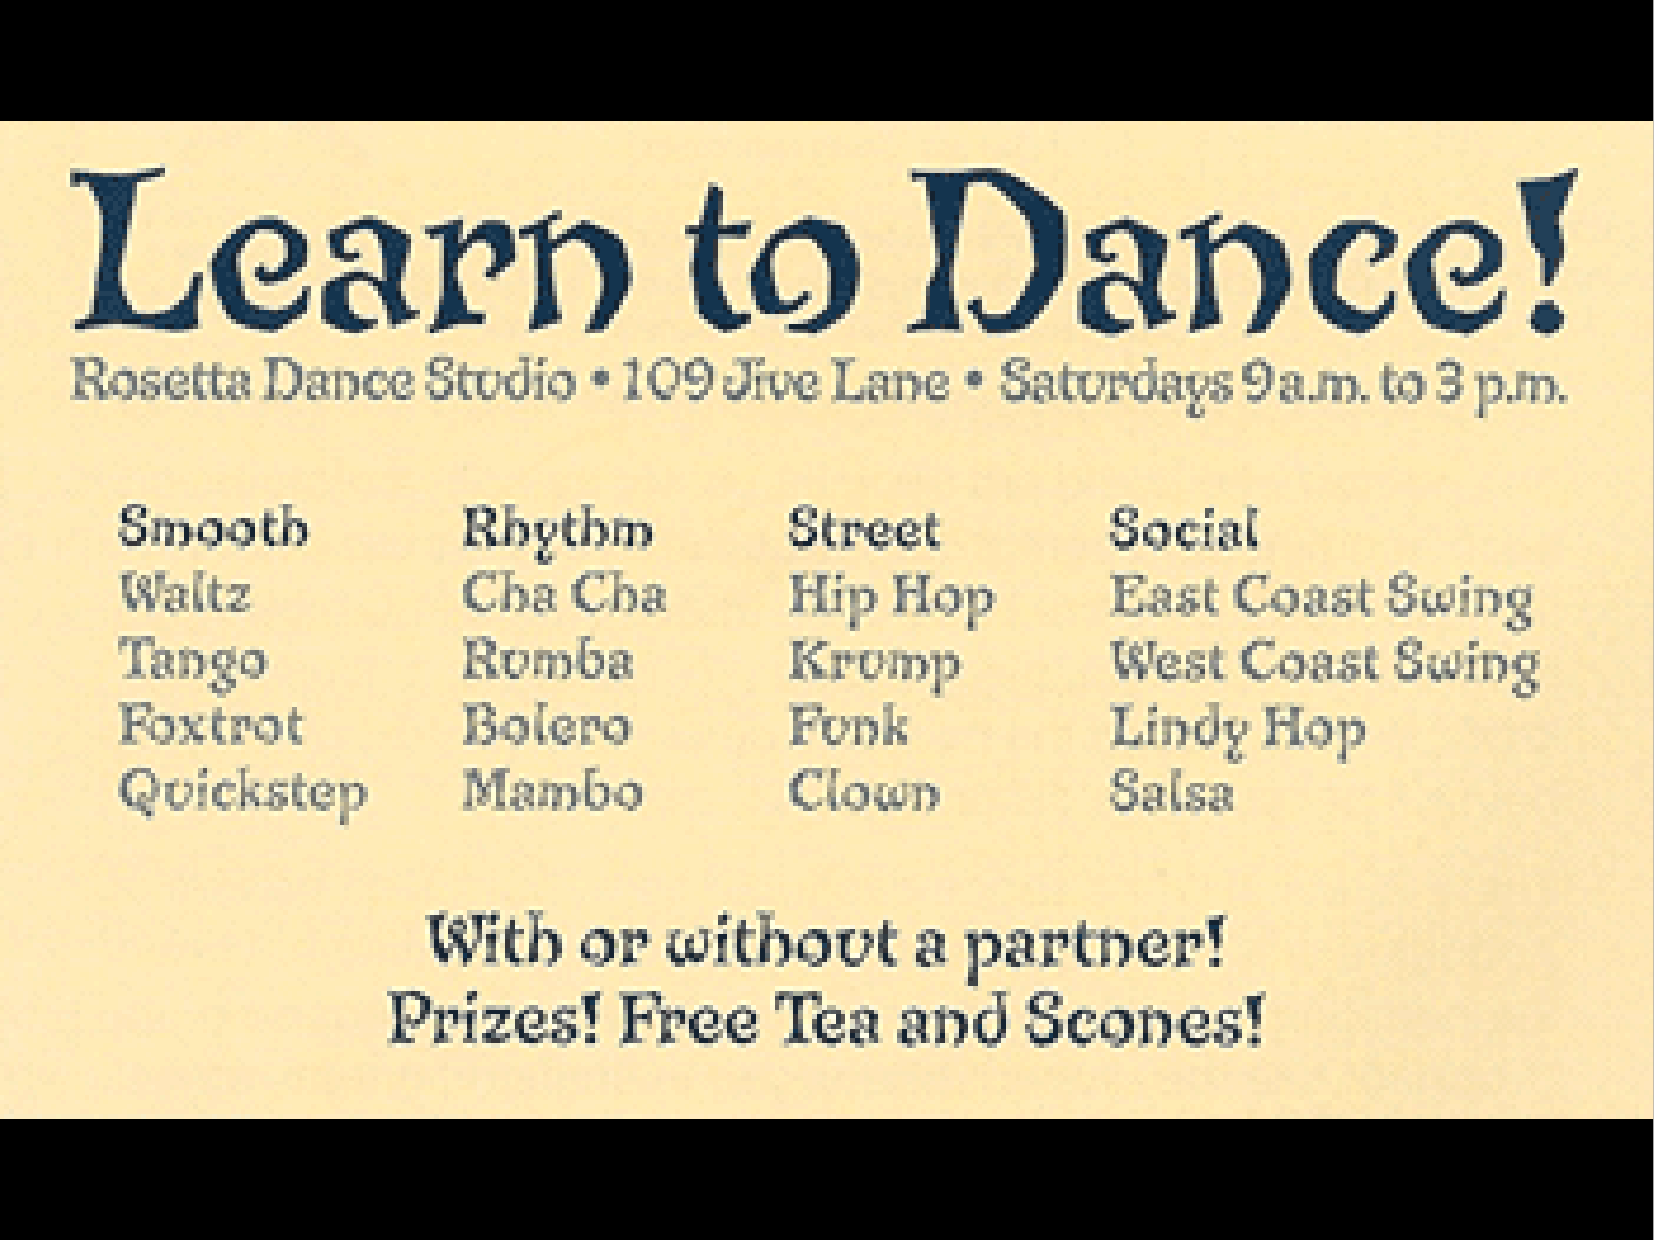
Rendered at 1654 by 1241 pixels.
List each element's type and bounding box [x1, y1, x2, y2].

picture [0, 121, 1654, 1119]
